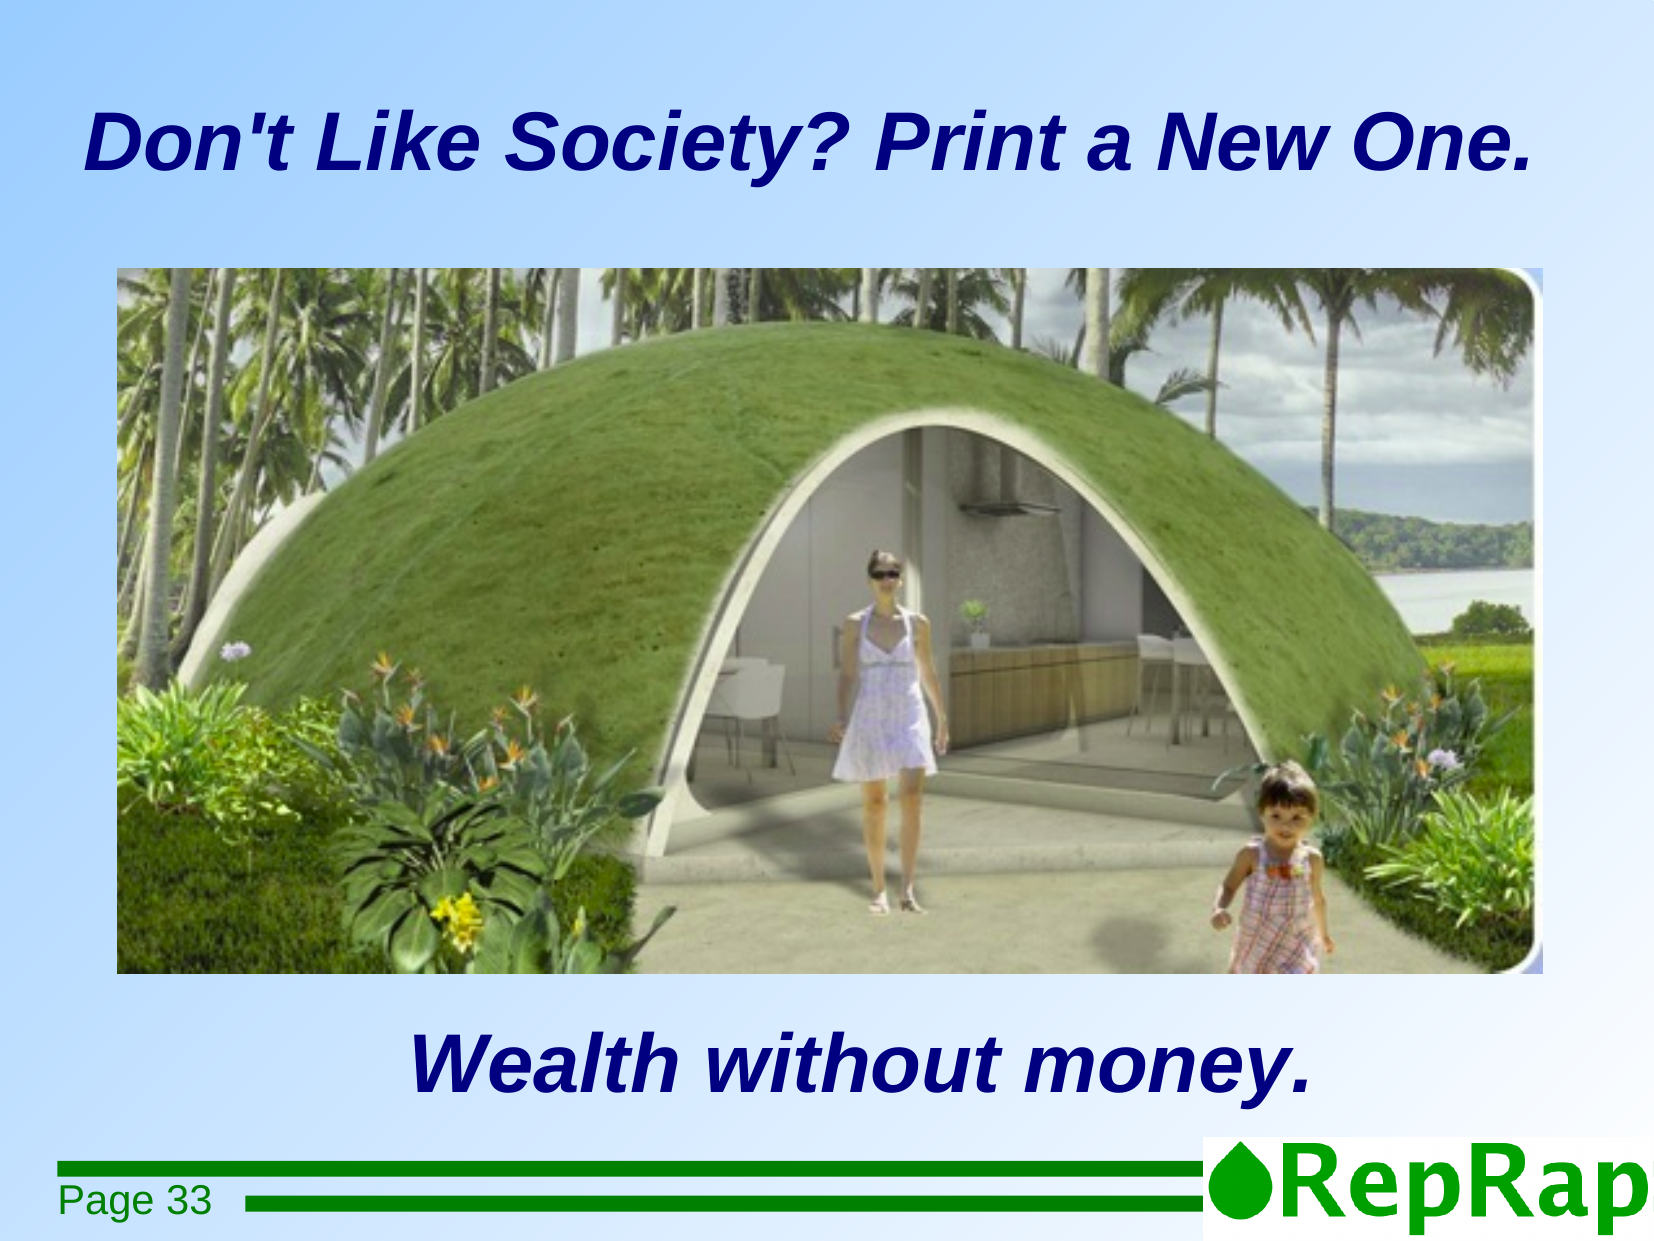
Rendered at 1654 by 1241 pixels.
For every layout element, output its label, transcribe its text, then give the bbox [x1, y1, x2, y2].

picture [1203, 1137, 1654, 1241]
text_box Wealth without money. [189, 1016, 1532, 1110]
title Don't Like Society? Print a New One. [0, 38, 1590, 246]
picture [117, 268, 1543, 974]
